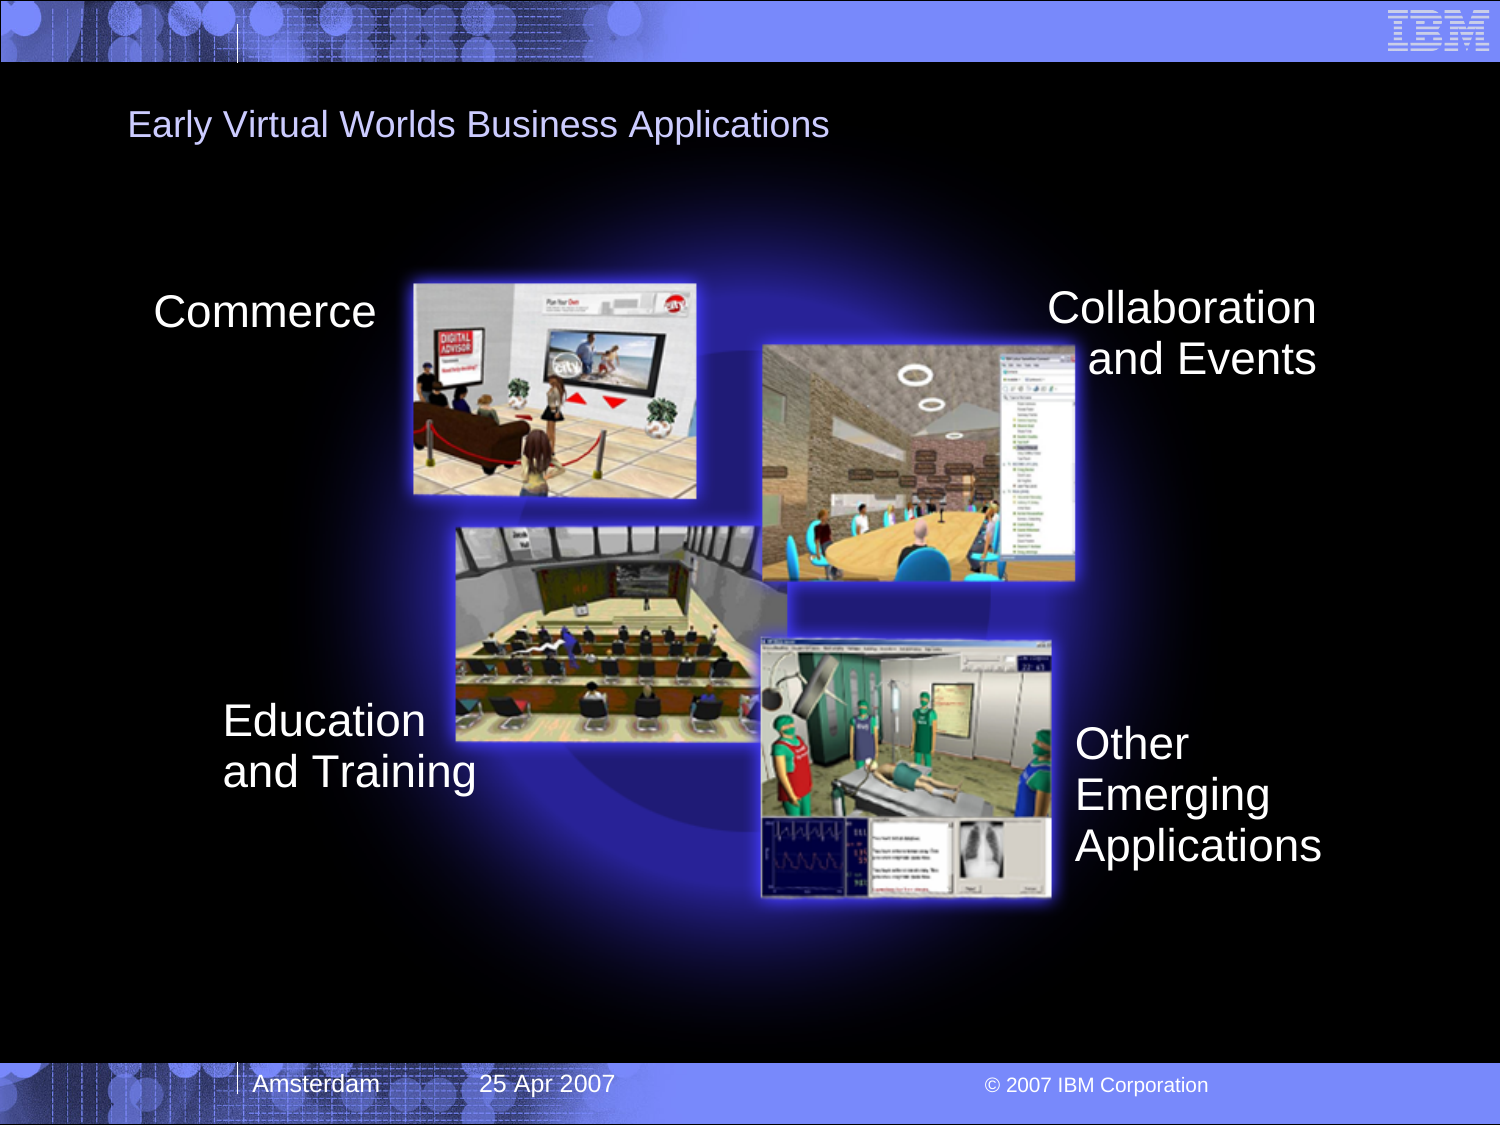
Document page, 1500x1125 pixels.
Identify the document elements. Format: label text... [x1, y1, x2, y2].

picture [279, 288, 1221, 1062]
text_box Other Emerging Applications [1059, 710, 1500, 879]
title Early Virtual Worlds Business Applications [112, 99, 1500, 288]
picture [0, 1063, 1500, 1124]
text_box Commerce [100, 278, 430, 345]
picture [1, 1, 1500, 62]
text_box Education and Training [207, 687, 493, 805]
text_box Collaboration and Events [997, 274, 1333, 393]
